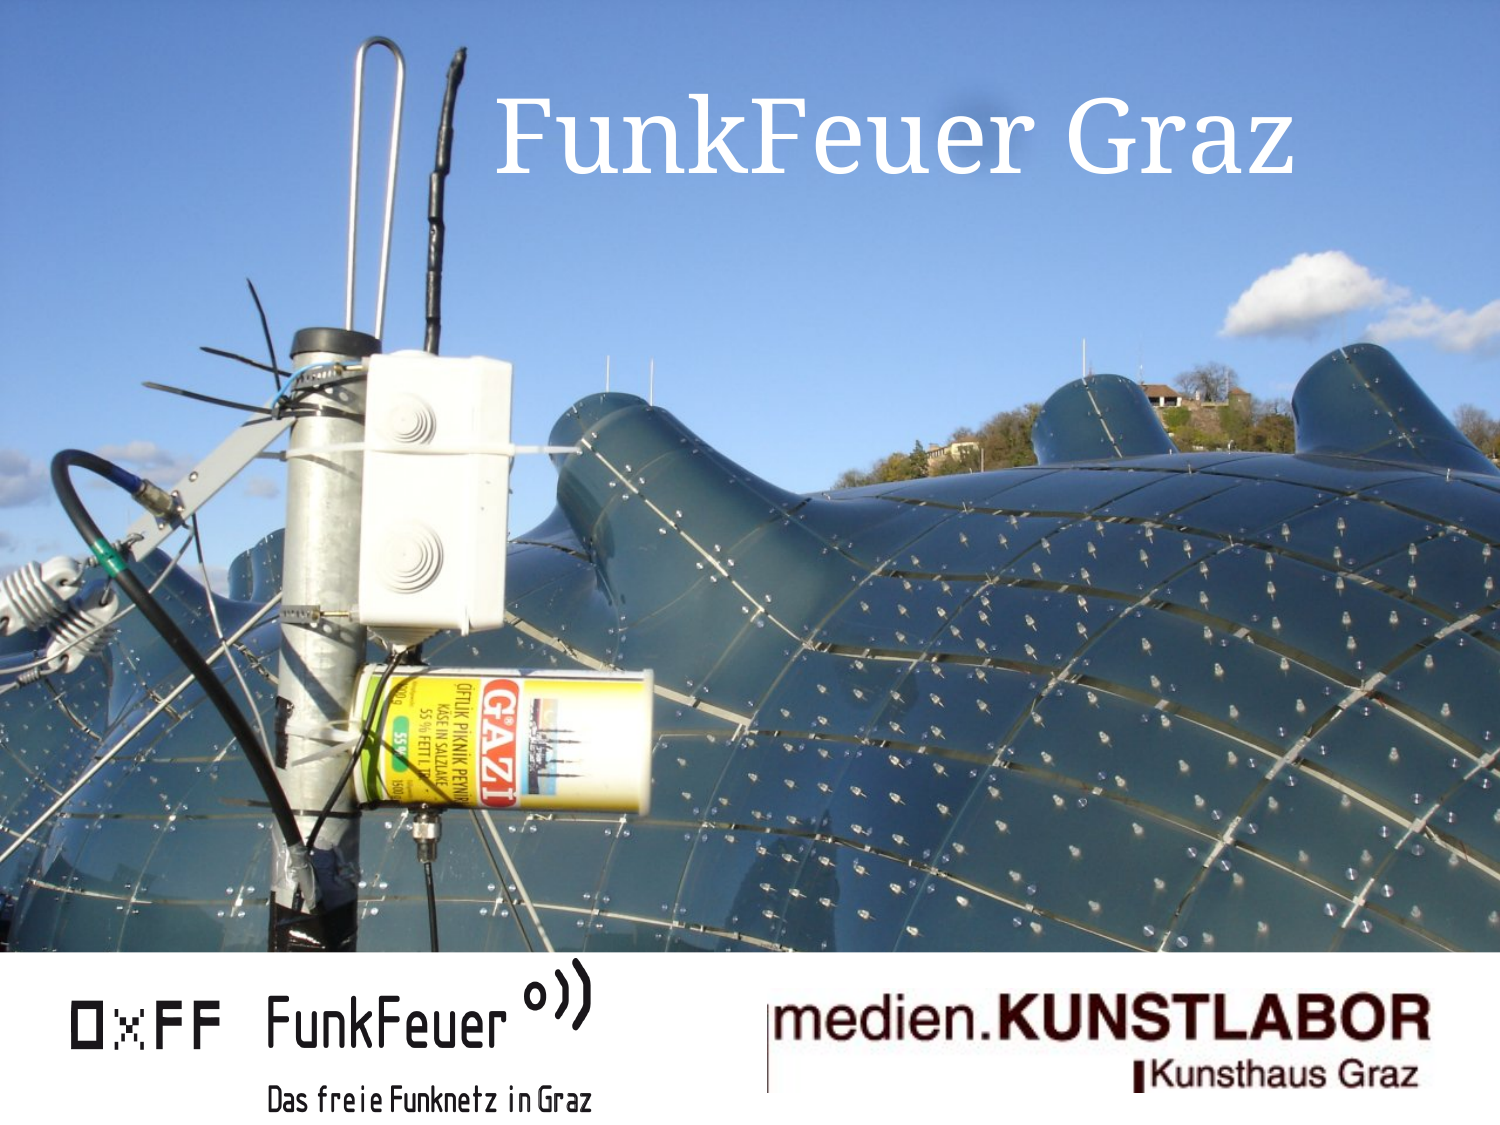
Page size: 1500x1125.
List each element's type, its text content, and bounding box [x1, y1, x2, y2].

text_box [0, 952, 1500, 1125]
picture [767, 988, 1437, 1093]
picture [71, 958, 597, 1122]
title FunkFeuer Graz [478, 54, 1500, 343]
picture [0, 0, 1500, 952]
